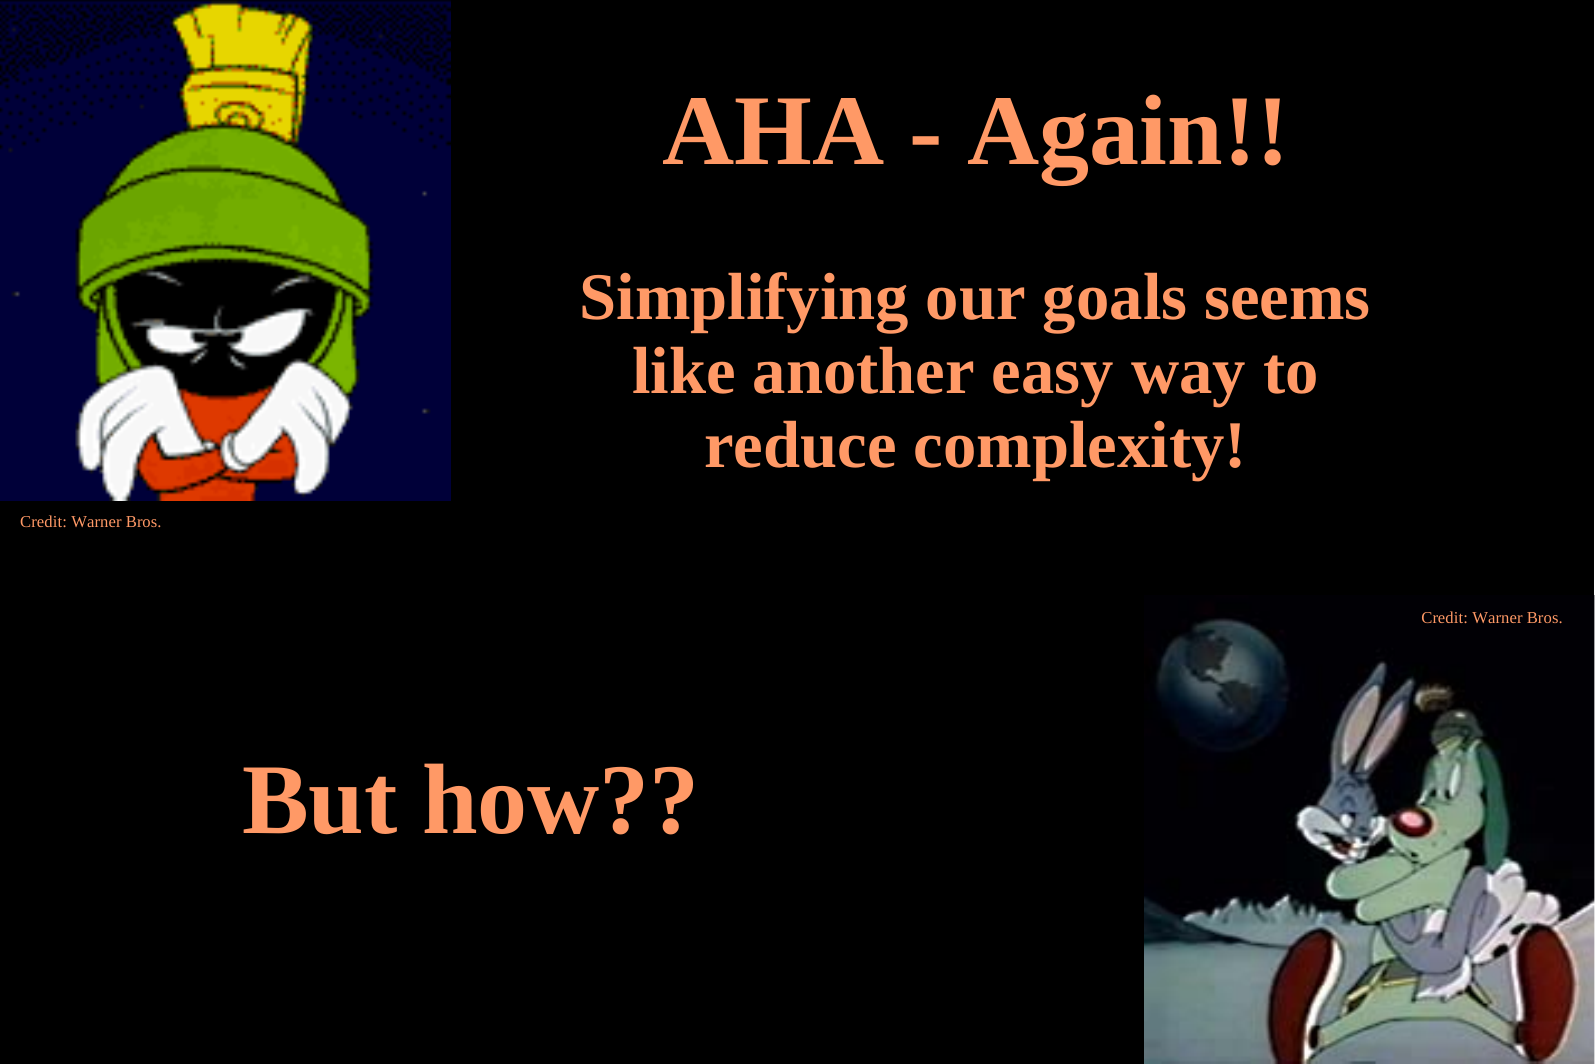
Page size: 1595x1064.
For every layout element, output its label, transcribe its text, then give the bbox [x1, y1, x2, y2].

picture [0, 0, 451, 502]
text_box AHA - Again!! Simplifying our goals seems like another easy way to reduce complexity! [580, 75, 1506, 646]
text_box Credit: Warner Bros. [1421, 608, 1572, 631]
text_box But how?? [242, 744, 754, 872]
picture [1144, 595, 1595, 1064]
text_box Credit: Warner Bros. [20, 512, 171, 535]
